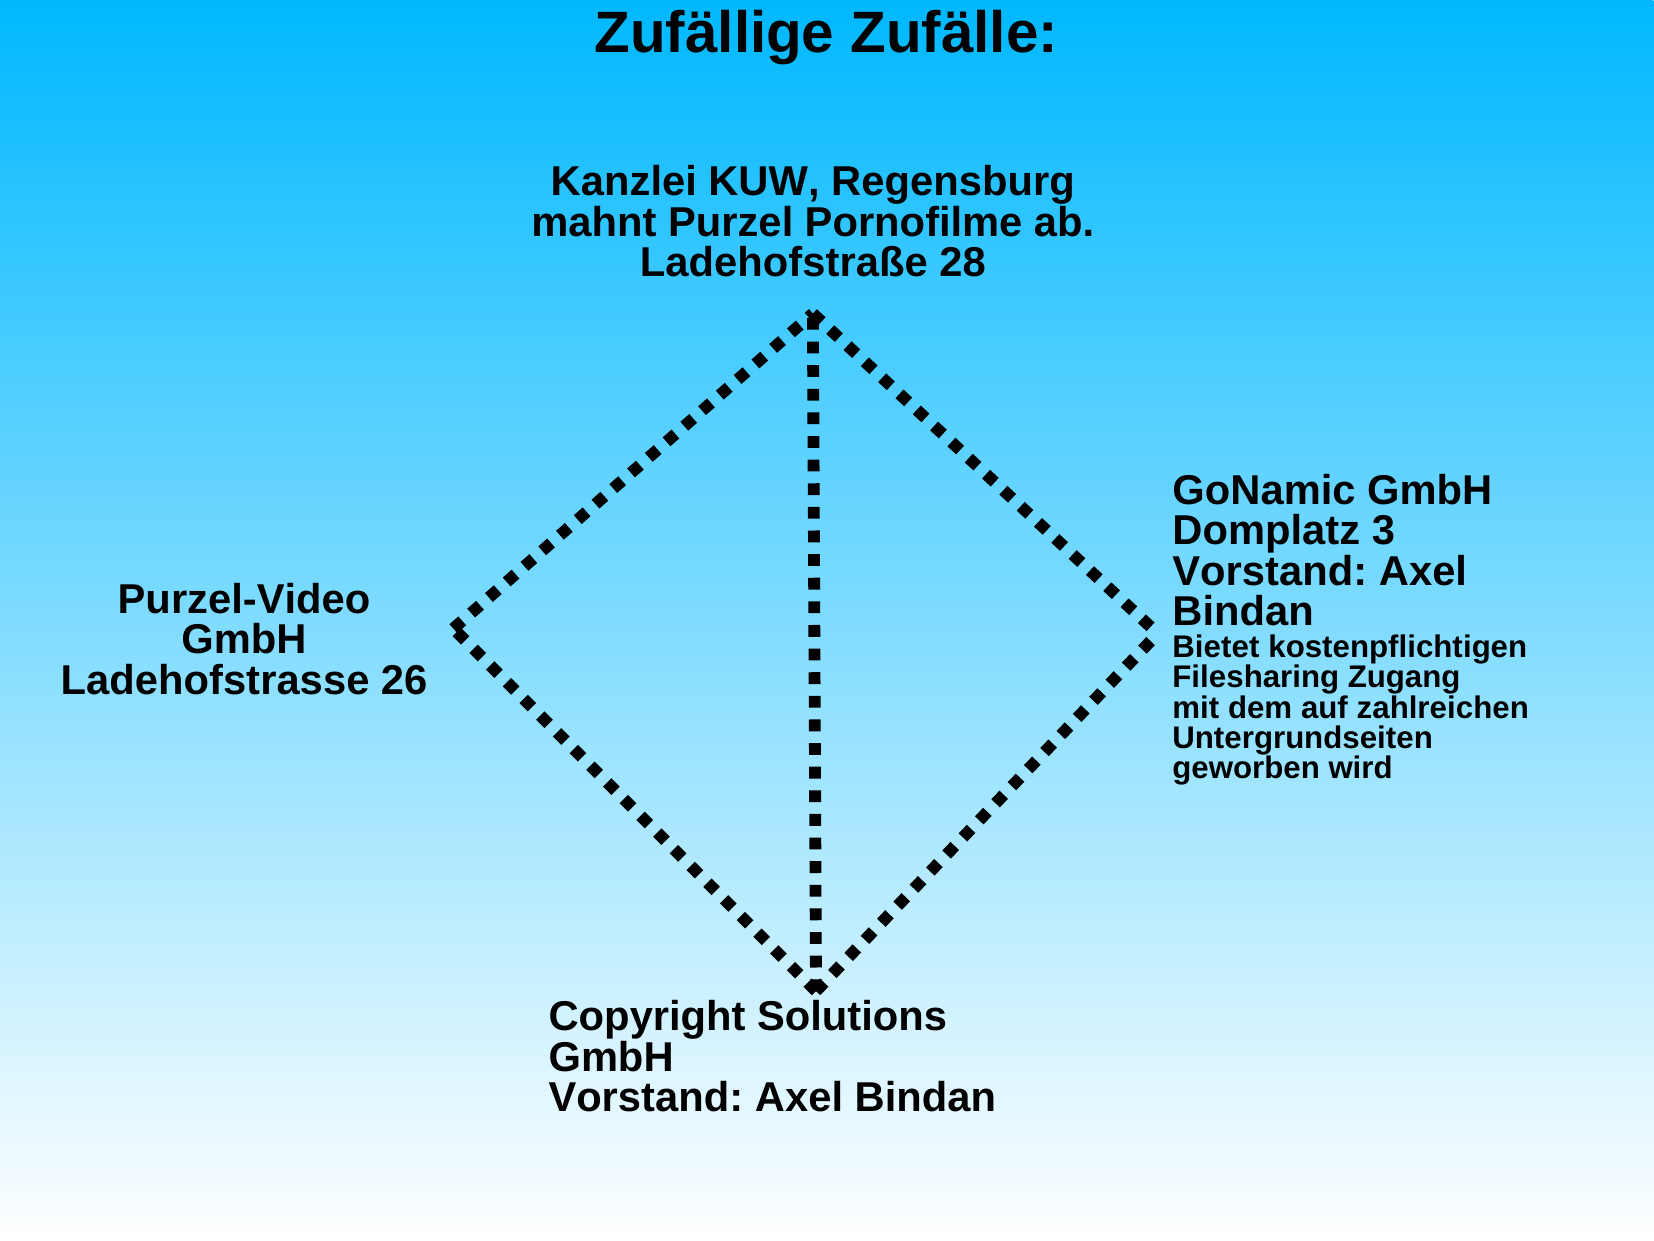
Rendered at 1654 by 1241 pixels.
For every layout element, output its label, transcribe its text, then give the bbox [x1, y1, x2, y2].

text_box Kanzlei KUW, Regensburg mahnt Purzel Pornofilme ab. Ladehofstraße 28 [491, 156, 1135, 314]
text_box Zufällige Zufälle: [580, 0, 1074, 82]
text_box Purzel-Video GmbH Ladehofstrasse 26 [34, 573, 454, 684]
text_box GoNamic GmbH Domplatz 3 Vorstand: Axel Bindan Bietet kostenpflichtigen Filesharing Zugang mit dem auf zahlreichen Untergrundseiten geworben wird [1157, 464, 1631, 803]
text_box Copyright Solutions GmbH Vorstand: Axel Bindan [533, 991, 1099, 1102]
